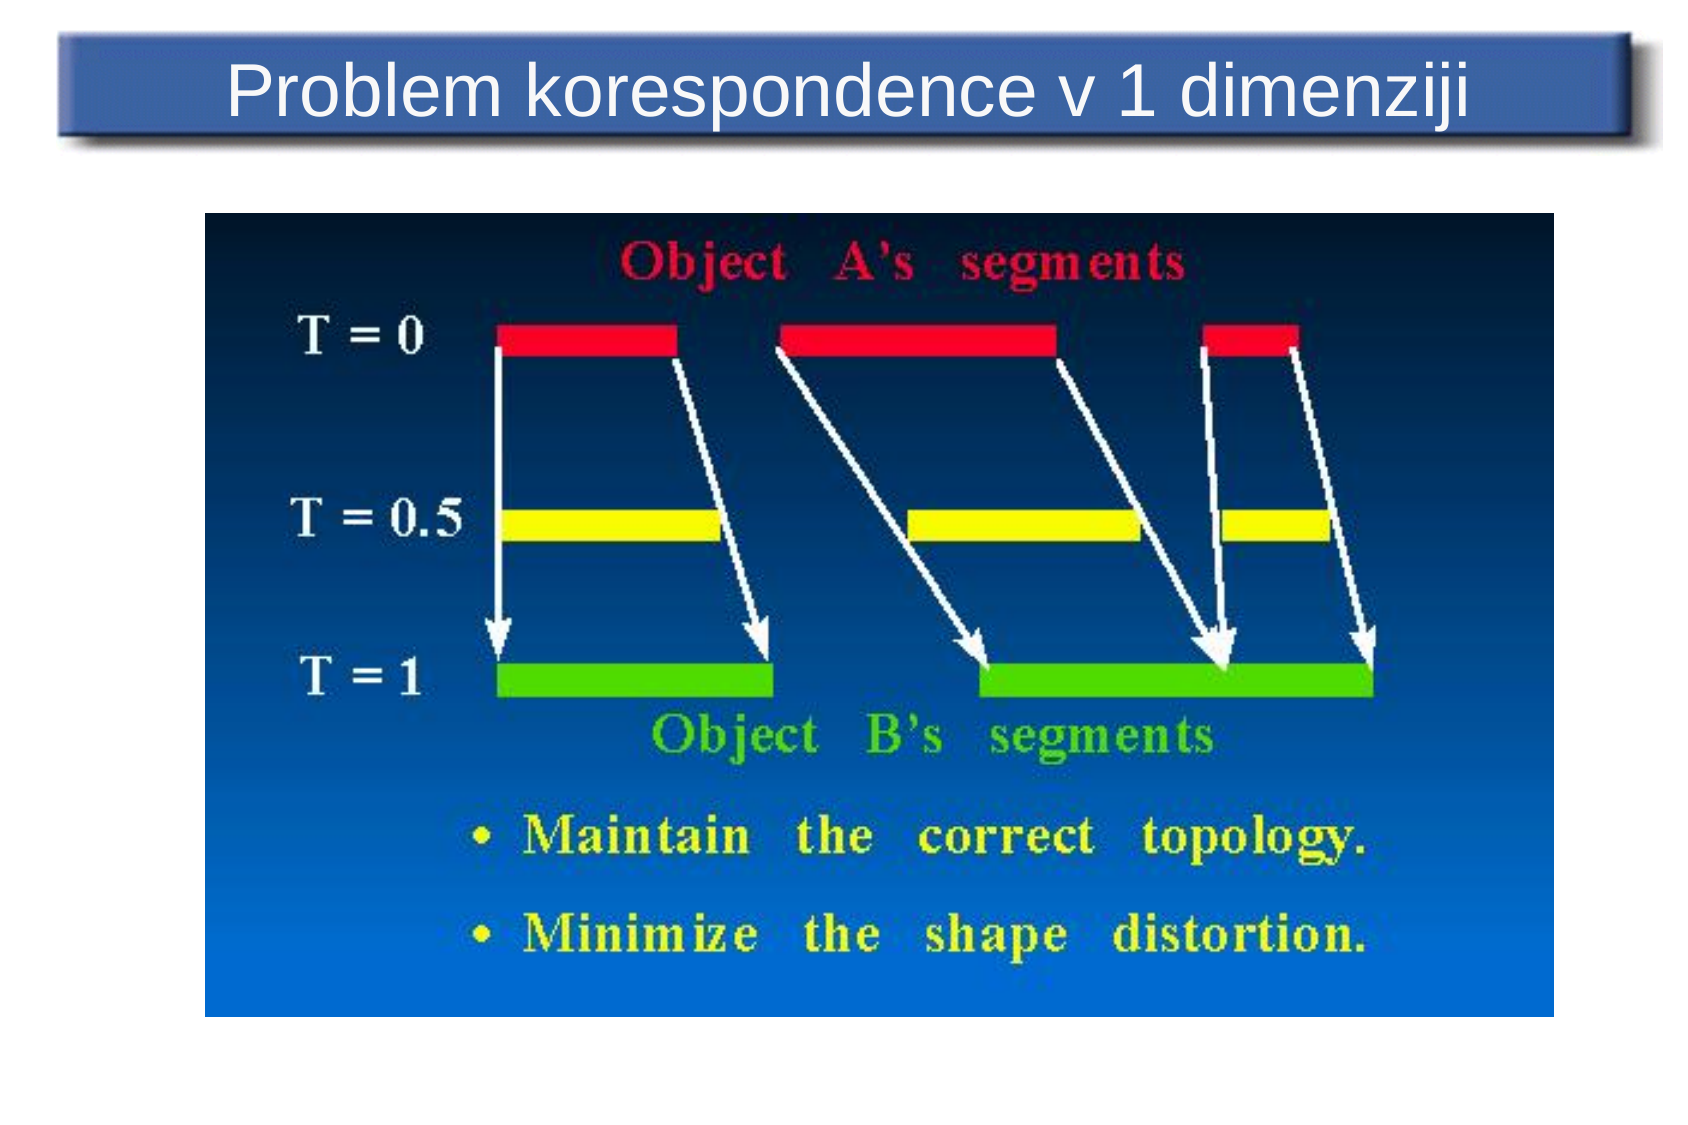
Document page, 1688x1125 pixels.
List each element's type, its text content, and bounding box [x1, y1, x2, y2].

title Problem korespondence v 1 dimenziji [188, 23, 1509, 149]
picture [205, 213, 1554, 1017]
picture [56, 29, 1663, 156]
